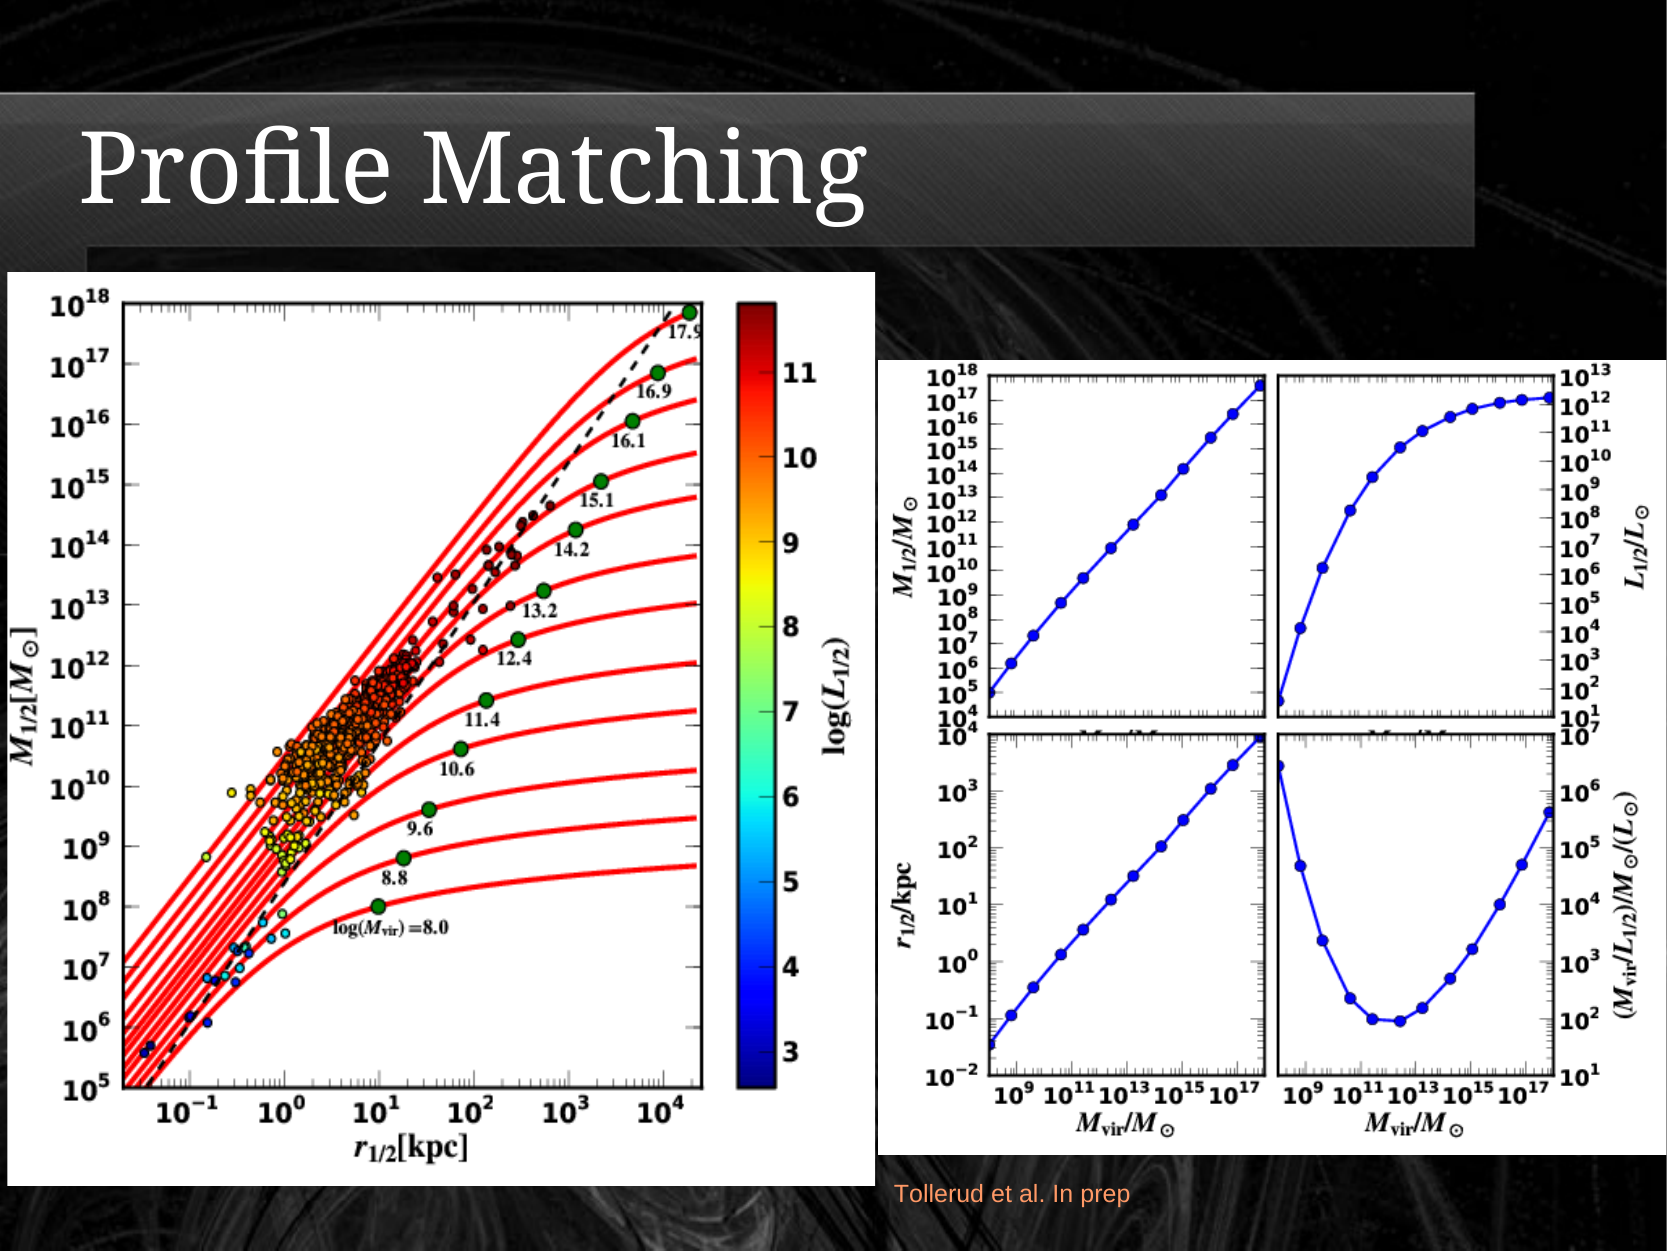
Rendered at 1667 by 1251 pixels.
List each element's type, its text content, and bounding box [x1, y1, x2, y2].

text_box Tollerud et al. In prep [844, 1143, 1181, 1245]
title Profile Matching [78, 99, 1459, 250]
picture [0, 0, 1667, 1251]
